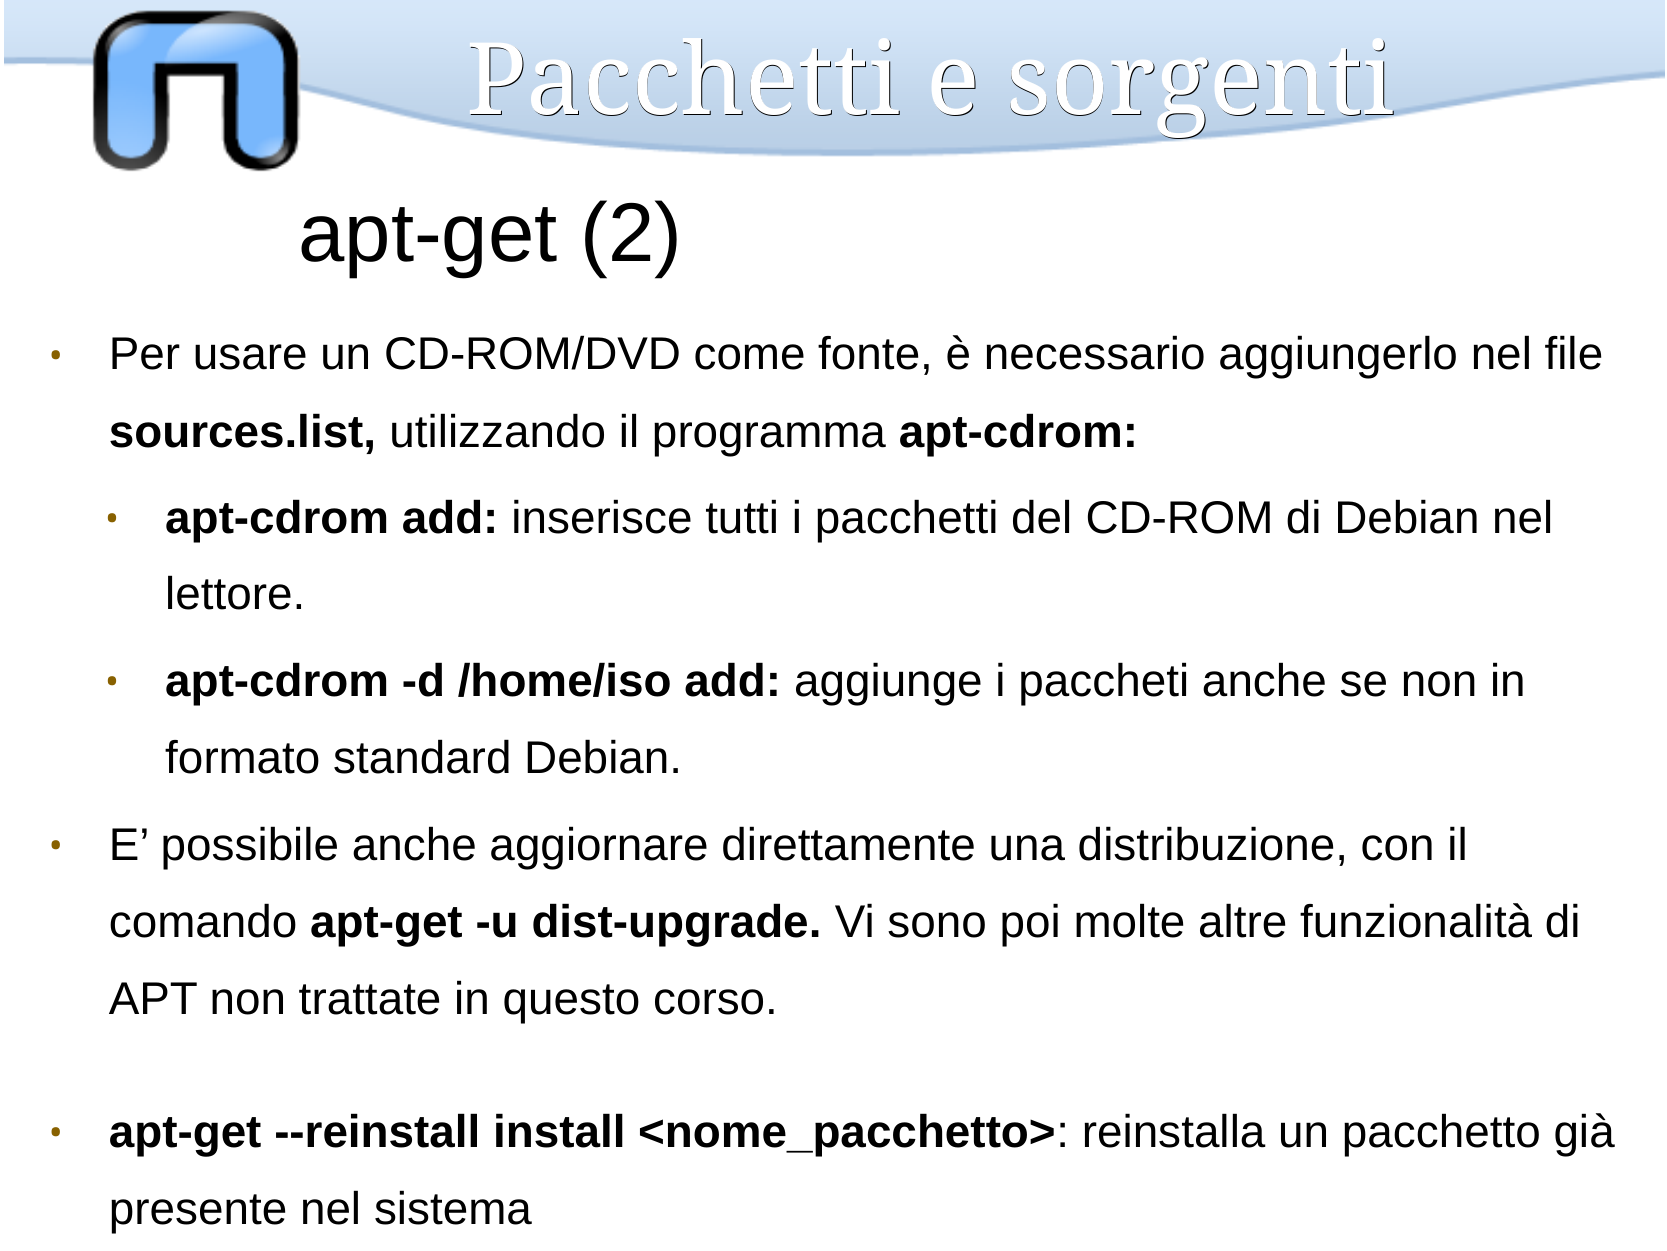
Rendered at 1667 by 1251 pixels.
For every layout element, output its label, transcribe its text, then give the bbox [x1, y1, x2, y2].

title apt-get (2) [283, 157, 1409, 295]
text_box Pacchetti e sorgenti [373, 0, 1497, 159]
picture [1409, 0, 1667, 295]
list Per usare un CD-ROM/DVD come fonte, è necessario aggiungerlo nel file sources.list, utilizzando il programma apt-cdrom: apt-cdrom add: inserisce tutti i pacchetti del CD-ROM di Debian nel lettore. apt-cdrom -d /home/iso add: aggiunge i paccheti anche se non in formato standard Debian. E’ possibile anche aggiornare direttamente una distribuzione, con il comando apt-get -u dist-upgrade. Vi sono poi molte altre funzionalità di APT non trattate in questo corso. apt-get --reinstall install <nome_pacchetto>: reinstalla un pacchetto già presente nel sistema [0, 295, 1667, 1251]
picture [0, 0, 373, 295]
